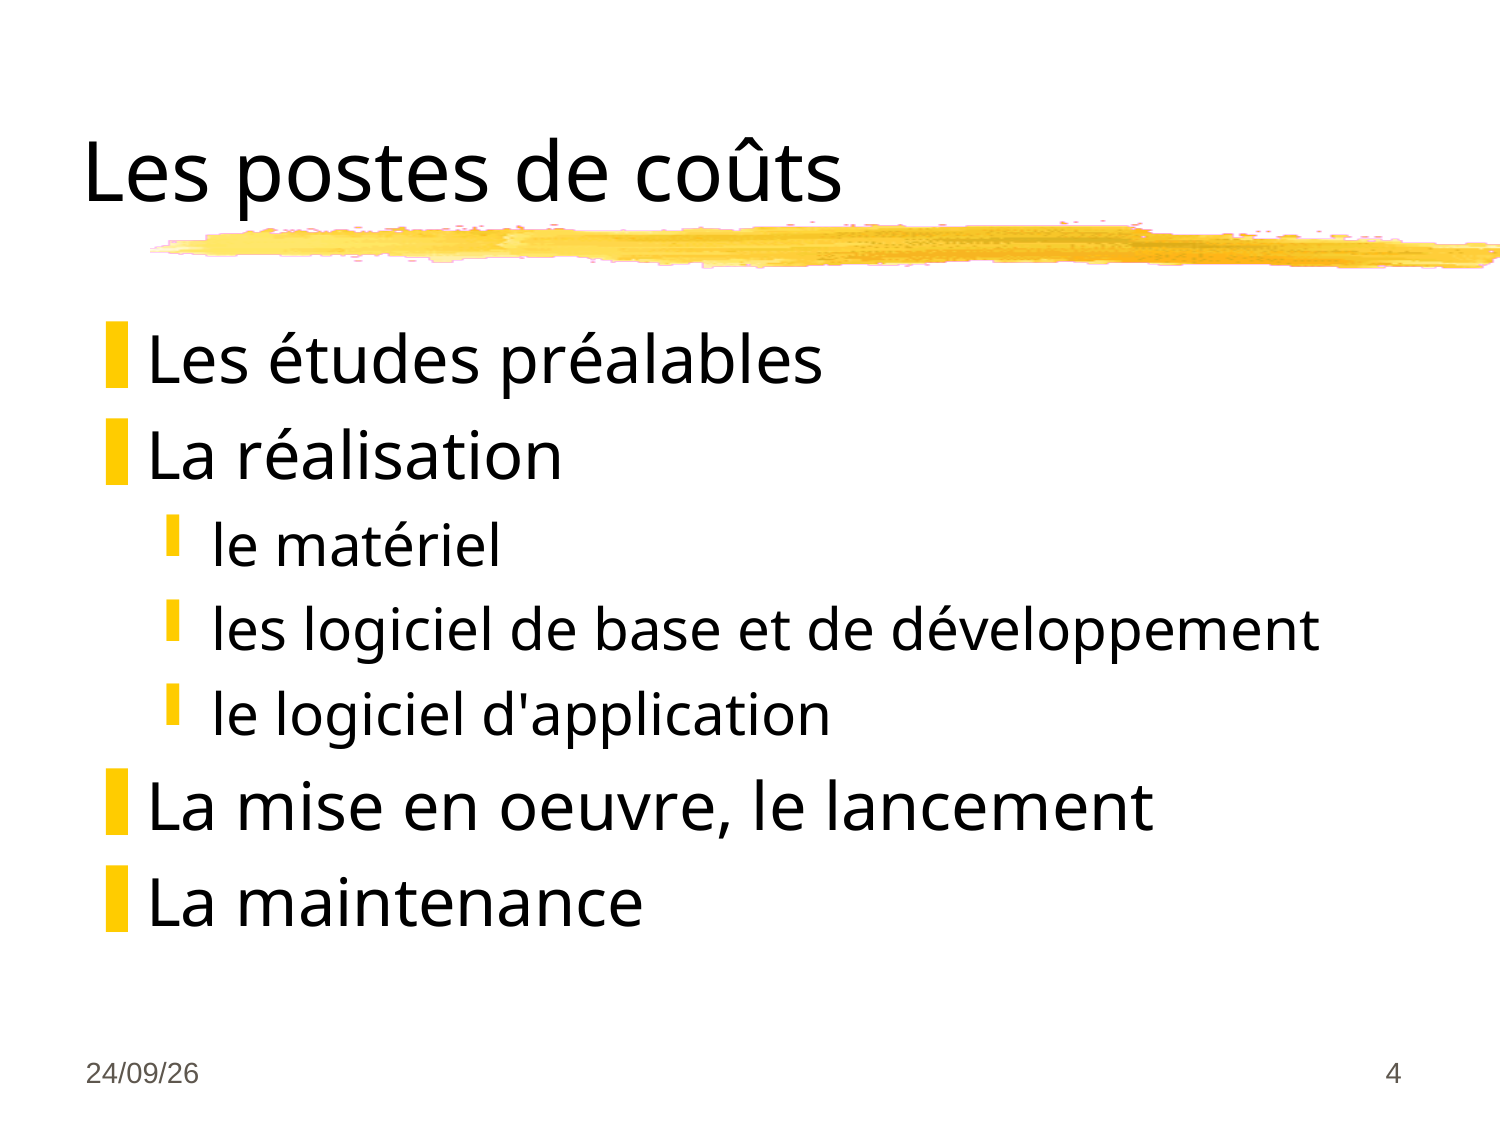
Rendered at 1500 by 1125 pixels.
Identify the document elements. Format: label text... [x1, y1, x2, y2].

picture [150, 215, 1500, 279]
list Les études préalables La réalisation le matériel les logiciel de base et de développement le logiciel d'application La mise en oeuvre, le lancement La maintenance [74, 309, 1417, 994]
text_box 20/01/15 [70, 1021, 384, 1097]
text_box <numéro> [1104, 1021, 1417, 1097]
title Les postes de coûts [66, 37, 1342, 225]
